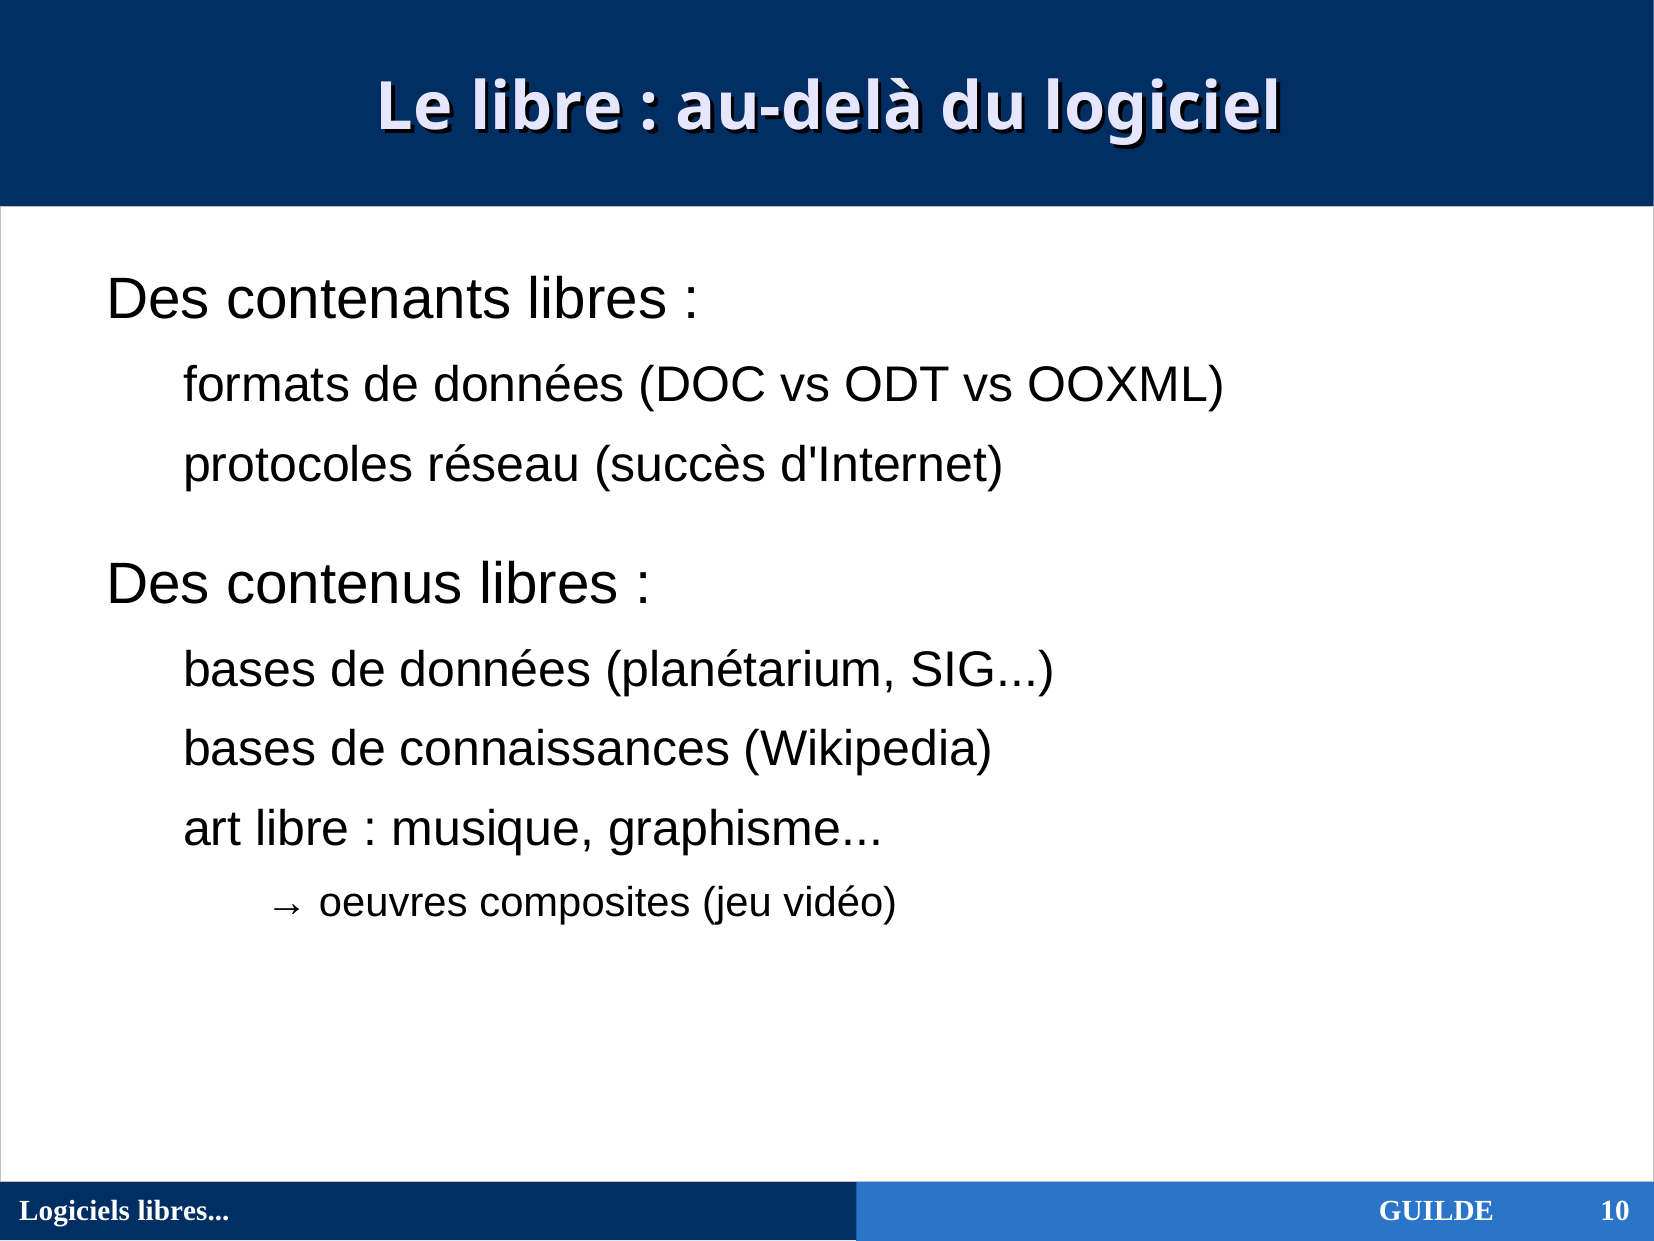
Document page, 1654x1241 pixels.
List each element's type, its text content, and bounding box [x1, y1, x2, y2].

list Des contenants libres : formats de données (DOC vs ODT vs OOXML) protocoles réseau (succès d'Internet) Des contenus libres : bases de données (planétarium, SIG...) bases de connaissances (Wikipedia) art libre : musique, graphisme... → oeuvres composites (jeu vidéo) [88, 265, 1595, 1152]
title Le libre : au-delà du logiciel [123, 0, 1536, 208]
